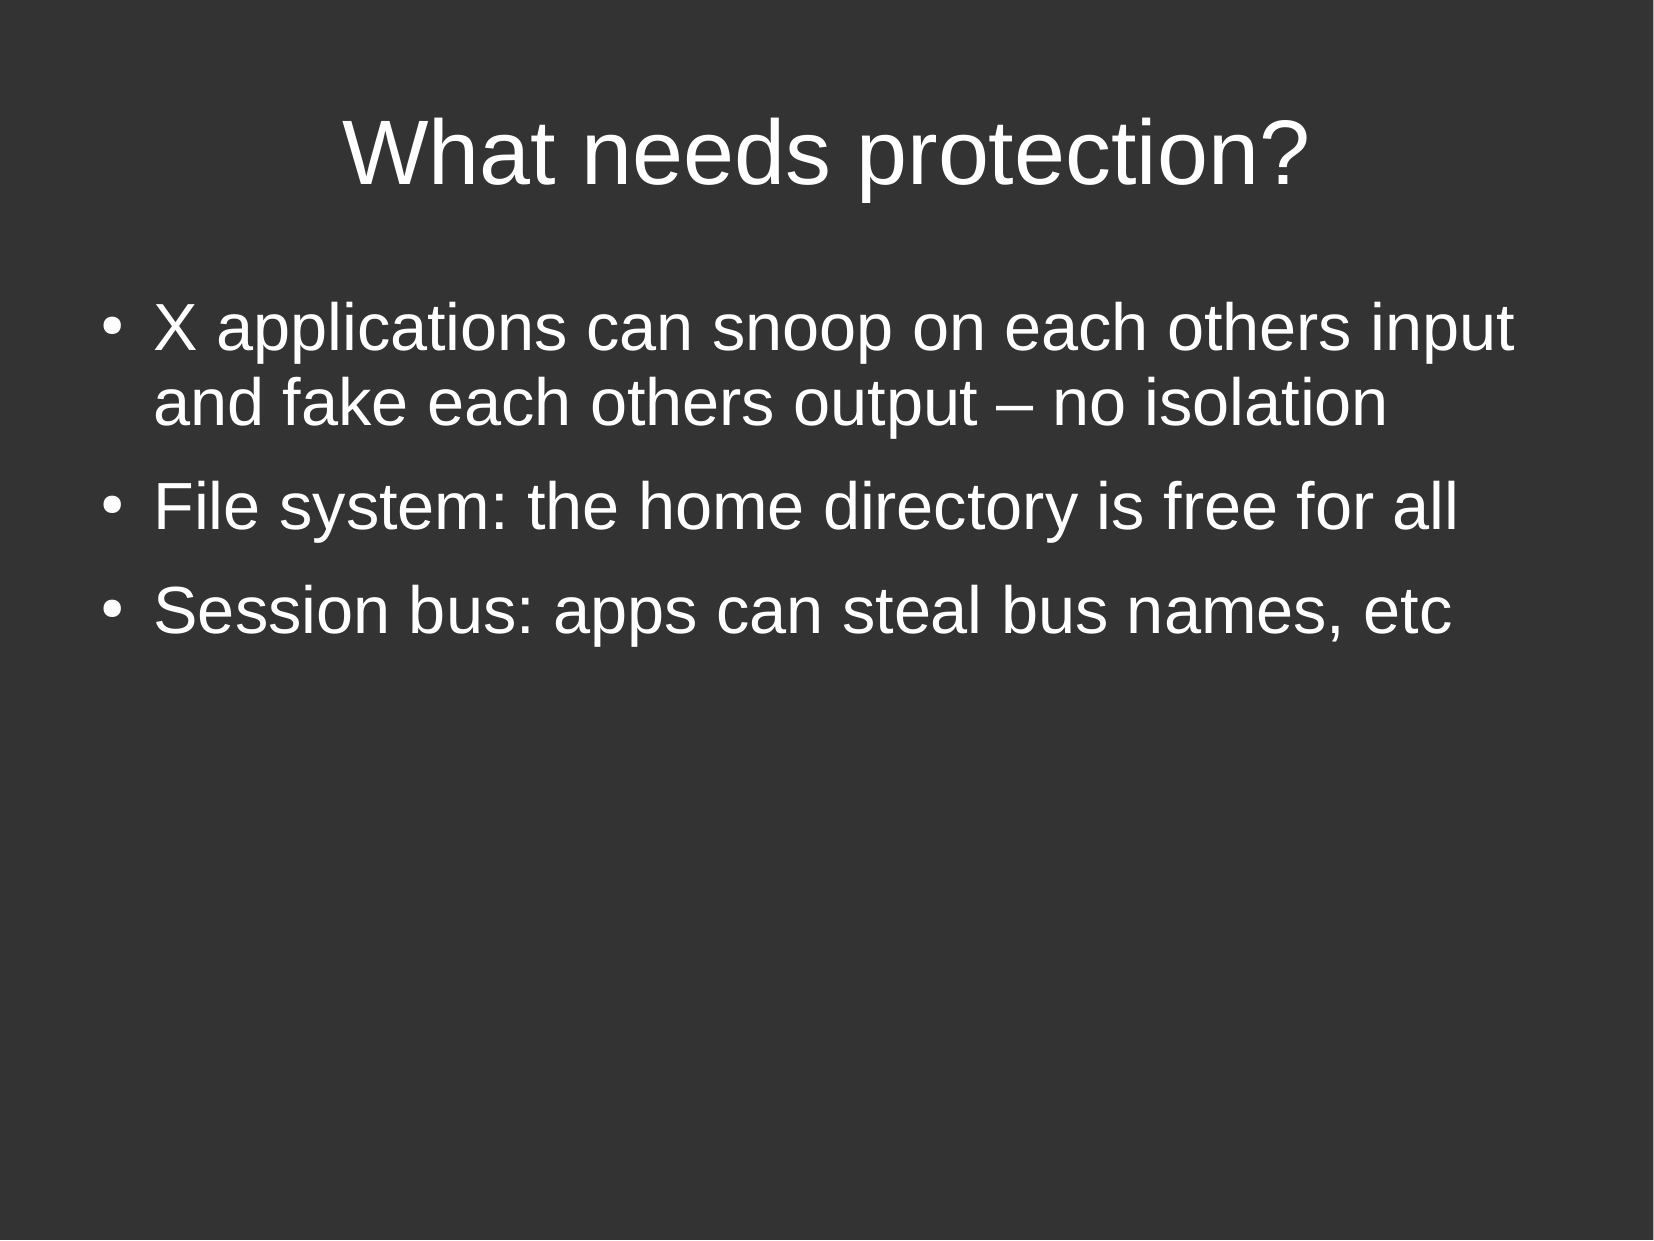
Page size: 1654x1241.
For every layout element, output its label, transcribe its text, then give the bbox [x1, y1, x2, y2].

title What needs protection? [82, 49, 1571, 257]
list X applications can snoop on each others input and fake each others output – no isolation File system: the home directory is free for all Session bus: apps can steal bus names, etc [82, 290, 1571, 1010]
